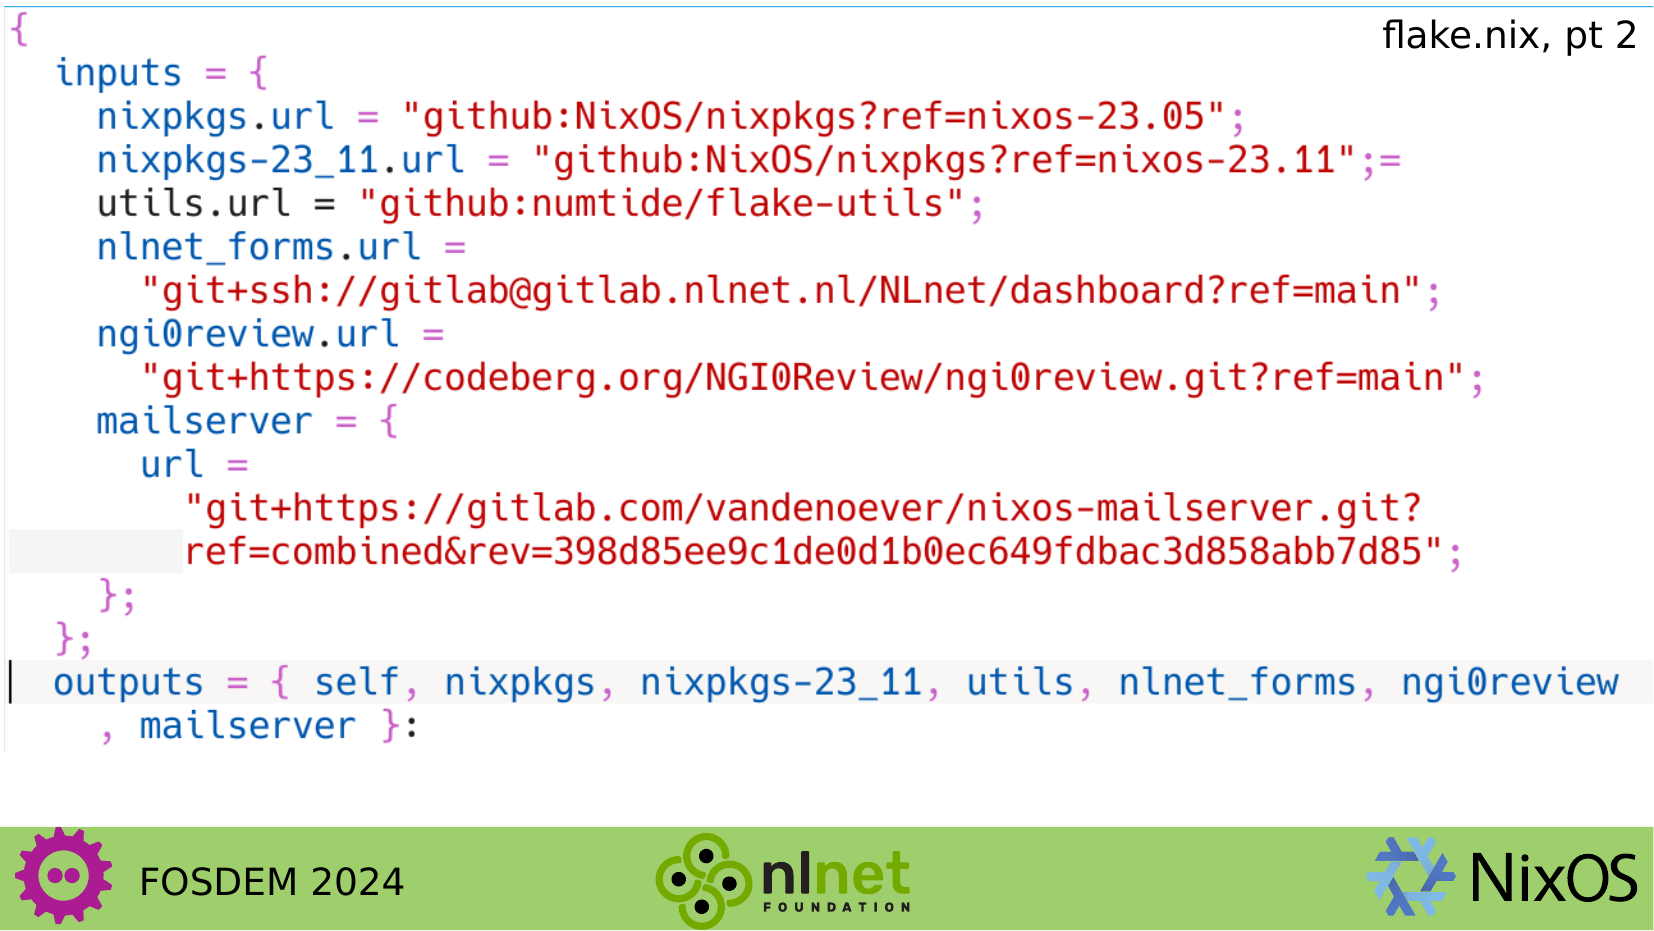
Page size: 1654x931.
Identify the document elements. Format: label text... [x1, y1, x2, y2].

picture [4, 6, 1654, 751]
text_box flake.nix, pt 2 [1367, 6, 1654, 87]
